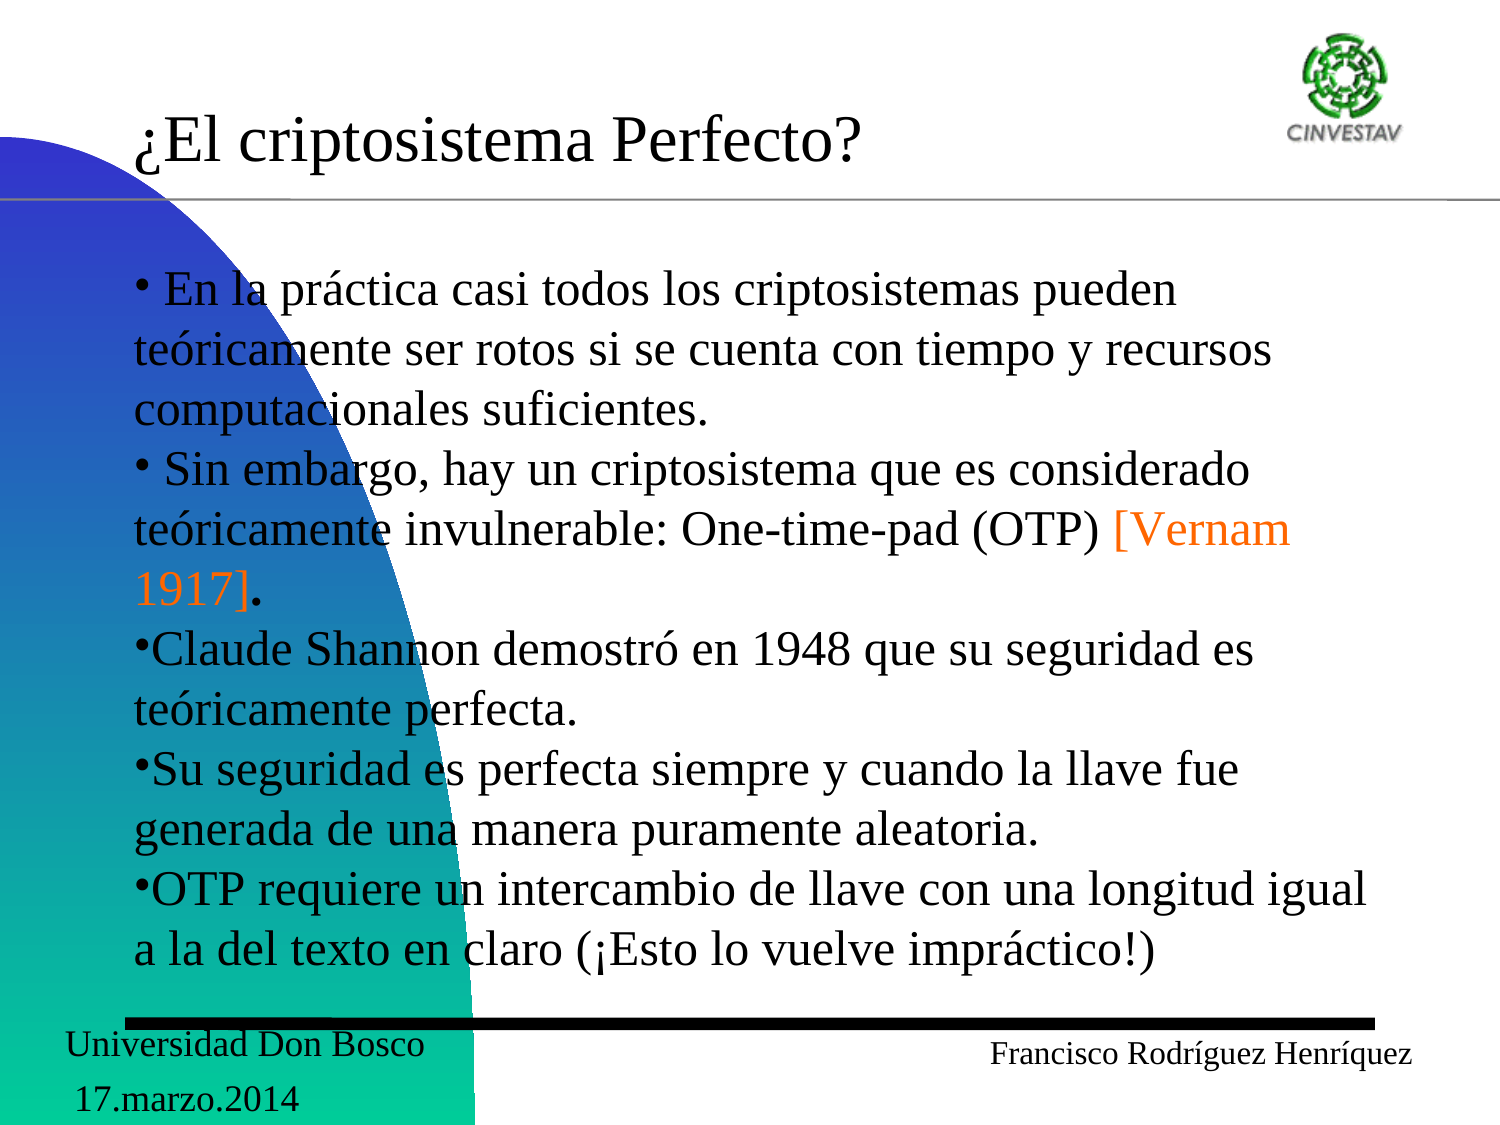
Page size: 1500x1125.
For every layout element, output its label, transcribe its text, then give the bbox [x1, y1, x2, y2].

text_box ¿El criptosistema Perfecto? En la práctica casi todos los criptosistemas pueden teóricamente ser rotos si se cuenta con tiempo y recursos computacionales suficientes. Sin embargo, hay un criptosistema que es considerado teóricamente invulnerable: One-time-pad (OTP) [Vernam 1917]. Claude Shannon demostró en 1948 que su seguridad es teóricamente perfecta. Su seguridad es perfecta siempre y cuando la llave fue generada de una manera puramente aleatoria. OTP requiere un intercambio de llave con una longitud igual a la del texto en claro (¡Esto lo vuelve impráctico!) [118, 87, 1405, 983]
